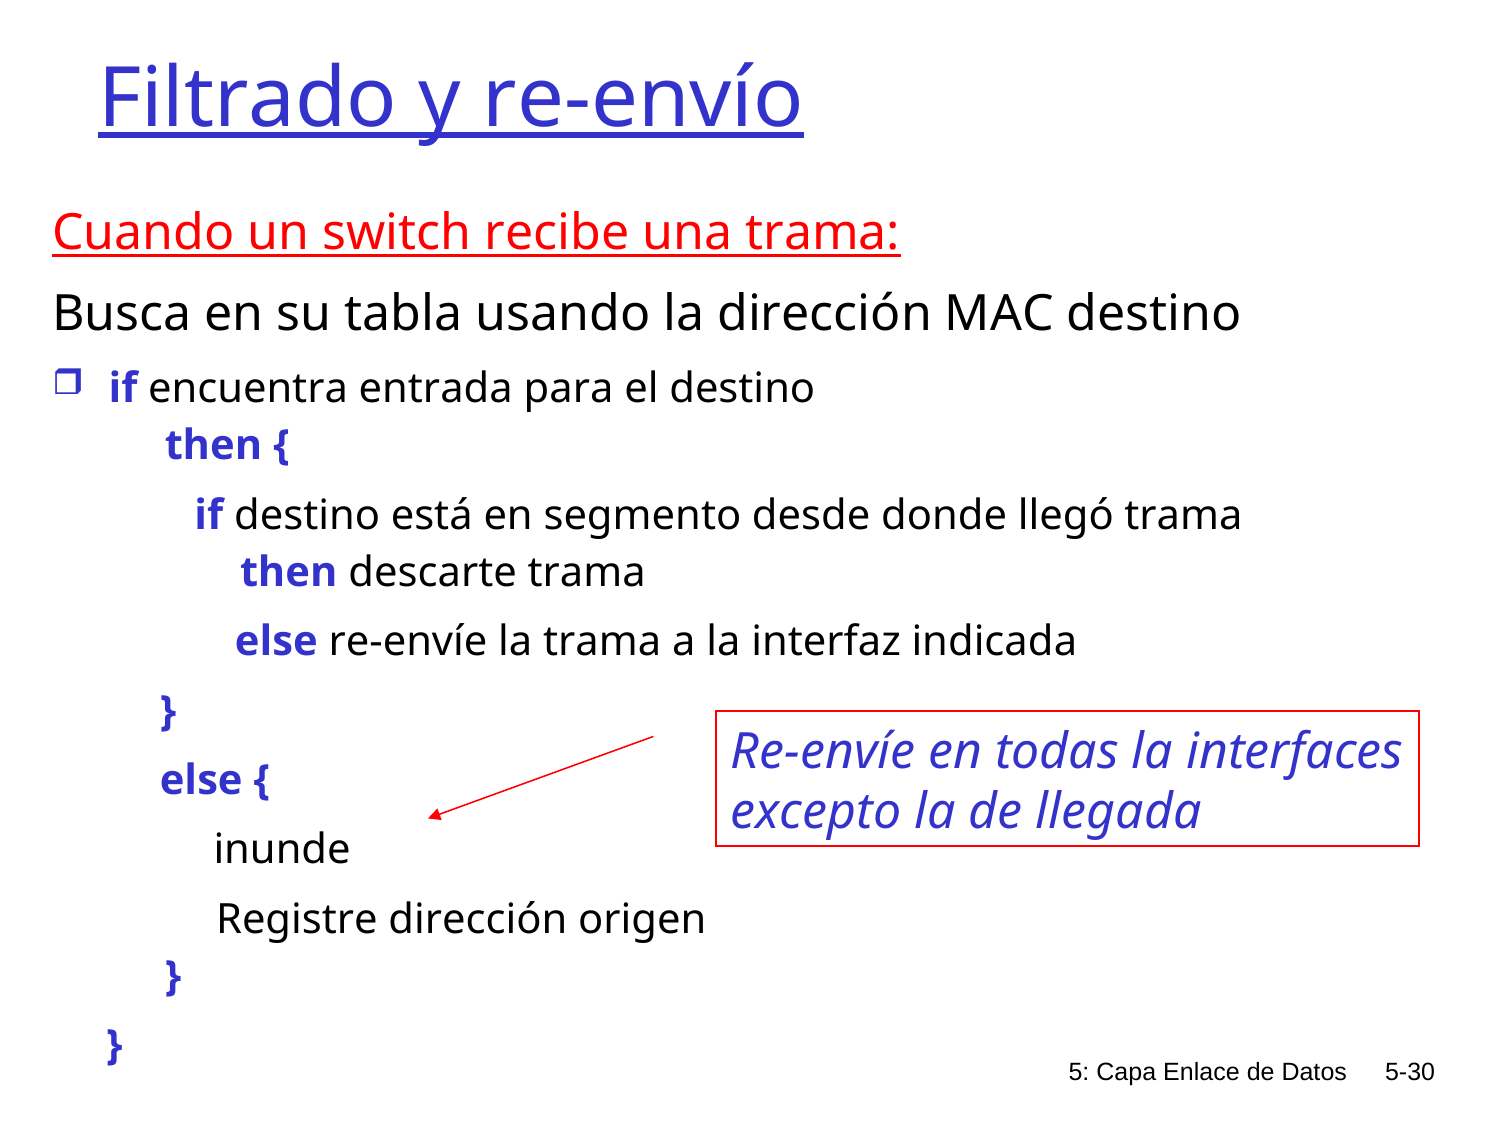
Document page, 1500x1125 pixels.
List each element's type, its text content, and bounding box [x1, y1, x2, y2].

list Cuando un switch recibe una trama: Busca en su tabla usando la dirección MAC destino if encuentra entrada para el destino then { if destino está en segmento desde donde llegó trama then descarte trama else re-envíe la trama a la interfaz indicada } else { inunde Registre dirección origen } } [37, 188, 1500, 1088]
title Filtrado y re-envío [83, 0, 1359, 188]
text_box Re-envíe en todas la interfaces excepto la de llegada [716, 710, 1420, 847]
